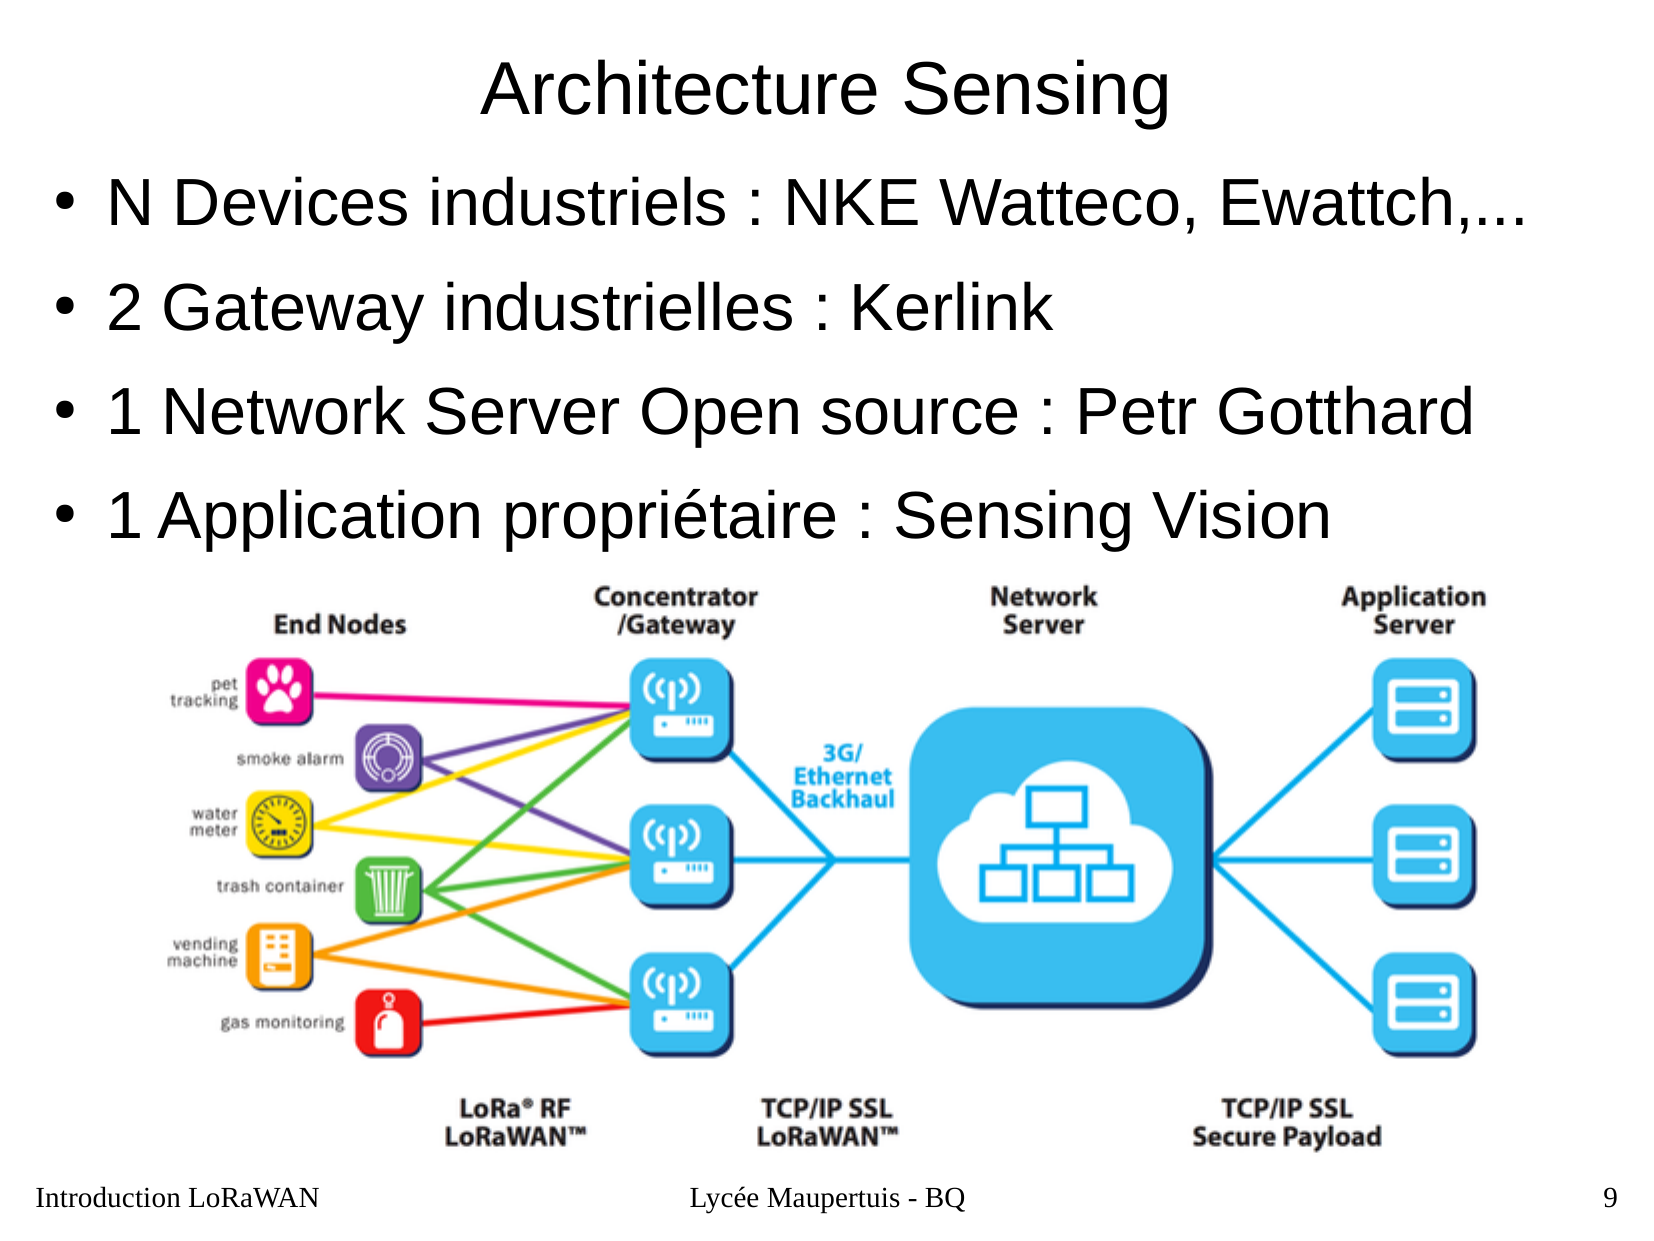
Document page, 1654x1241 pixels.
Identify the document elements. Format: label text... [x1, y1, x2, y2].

picture [150, 566, 1504, 1169]
title Architecture Sensing [35, 35, 1619, 142]
list N Devices industriels : NKE Watteco, Ewattch,... 2 Gateway industrielles : Kerlink 1 Network Server Open source : Petr Gotthard 1 Application propriétaire : Sensing Vision [35, 165, 1619, 645]
